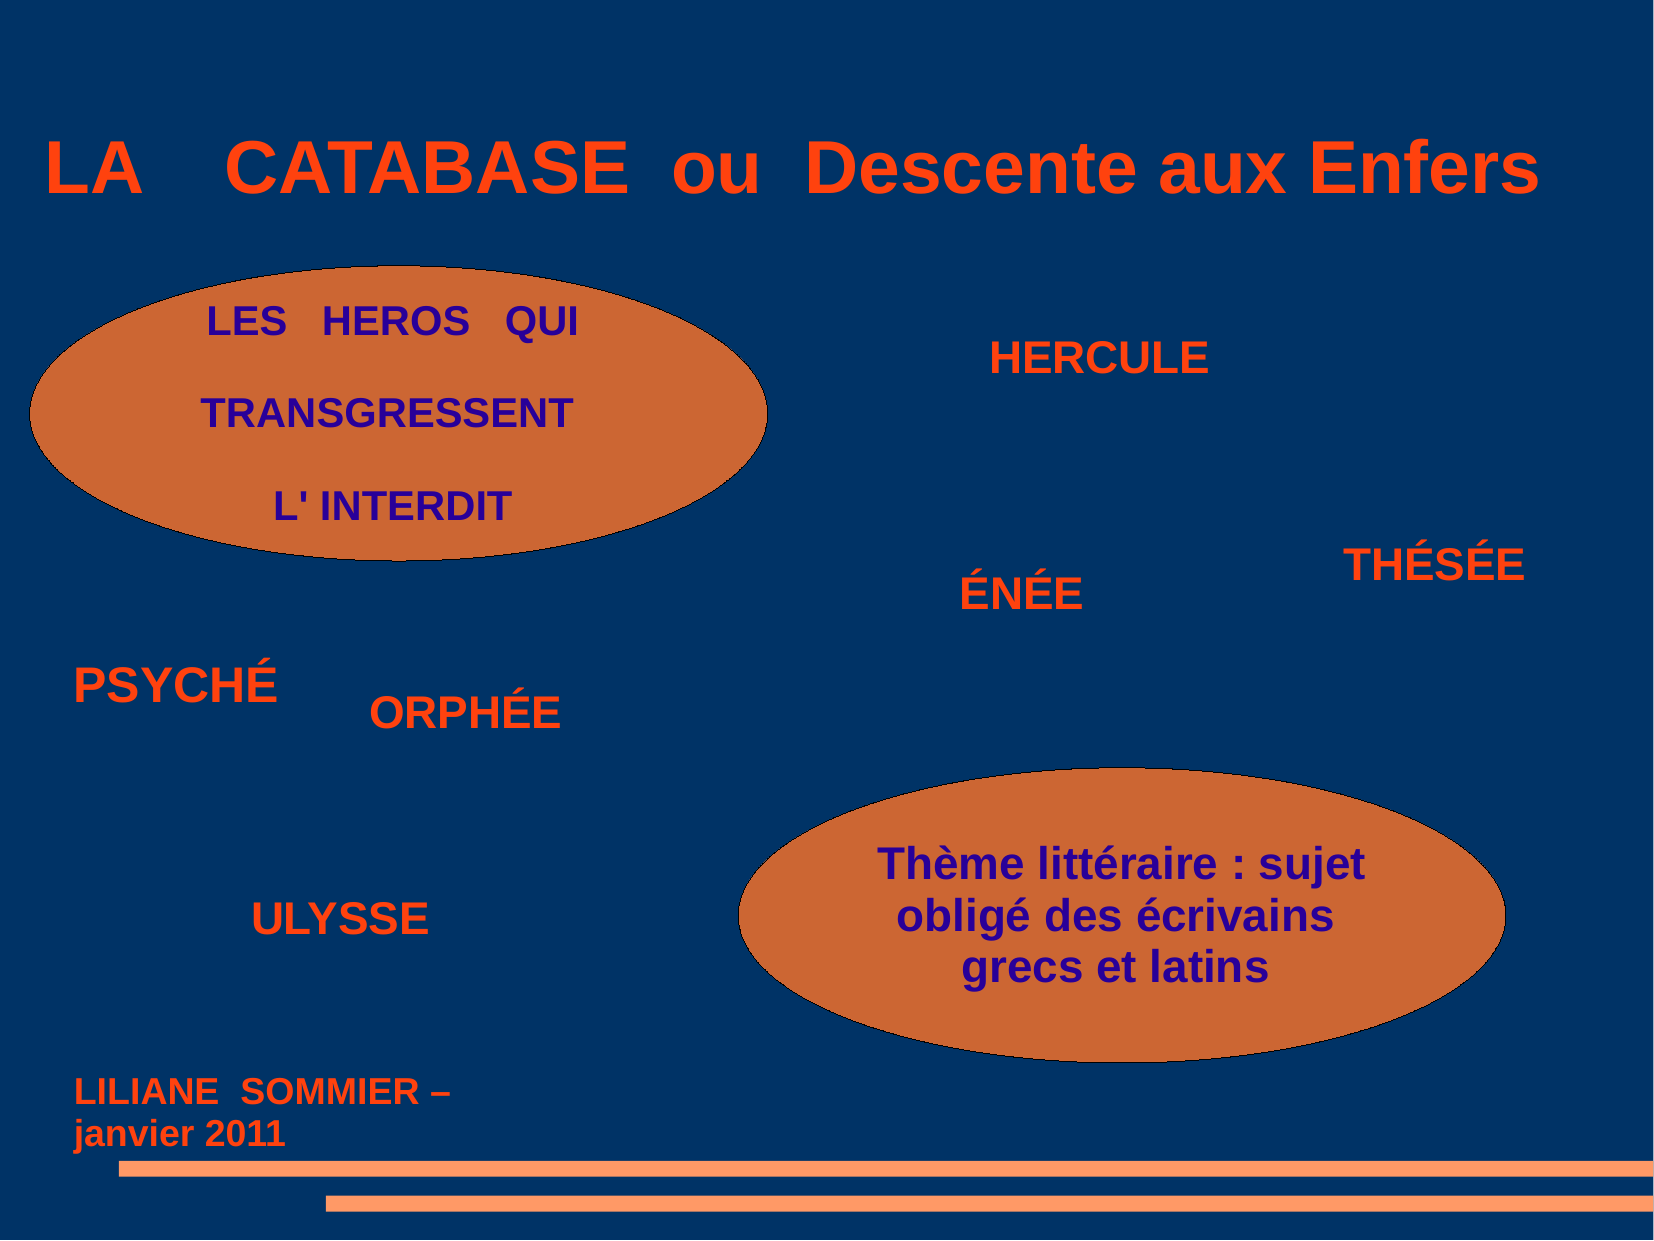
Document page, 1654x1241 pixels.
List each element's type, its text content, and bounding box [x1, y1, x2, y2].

text_box ORPHÉE [354, 679, 621, 747]
text_box ÉNÉE [944, 561, 1241, 629]
text_box LA CATABASE ou Descente aux Enfers [29, 118, 1595, 237]
text_box ULYSSE [236, 885, 473, 953]
text_box HERCULE [974, 324, 1270, 392]
text_box LILIANE SOMMIER – janvier 2011 [59, 1062, 532, 1165]
text_box THÉSÉE [1328, 531, 1595, 599]
text_box LES HEROS QUI TRANSGRESSENT L' INTERDIT [29, 265, 768, 562]
text_box PSYCHÉ [59, 649, 296, 722]
text_box Thème littéraire : sujet obligé des écrivains grecs et latins [738, 767, 1506, 1063]
